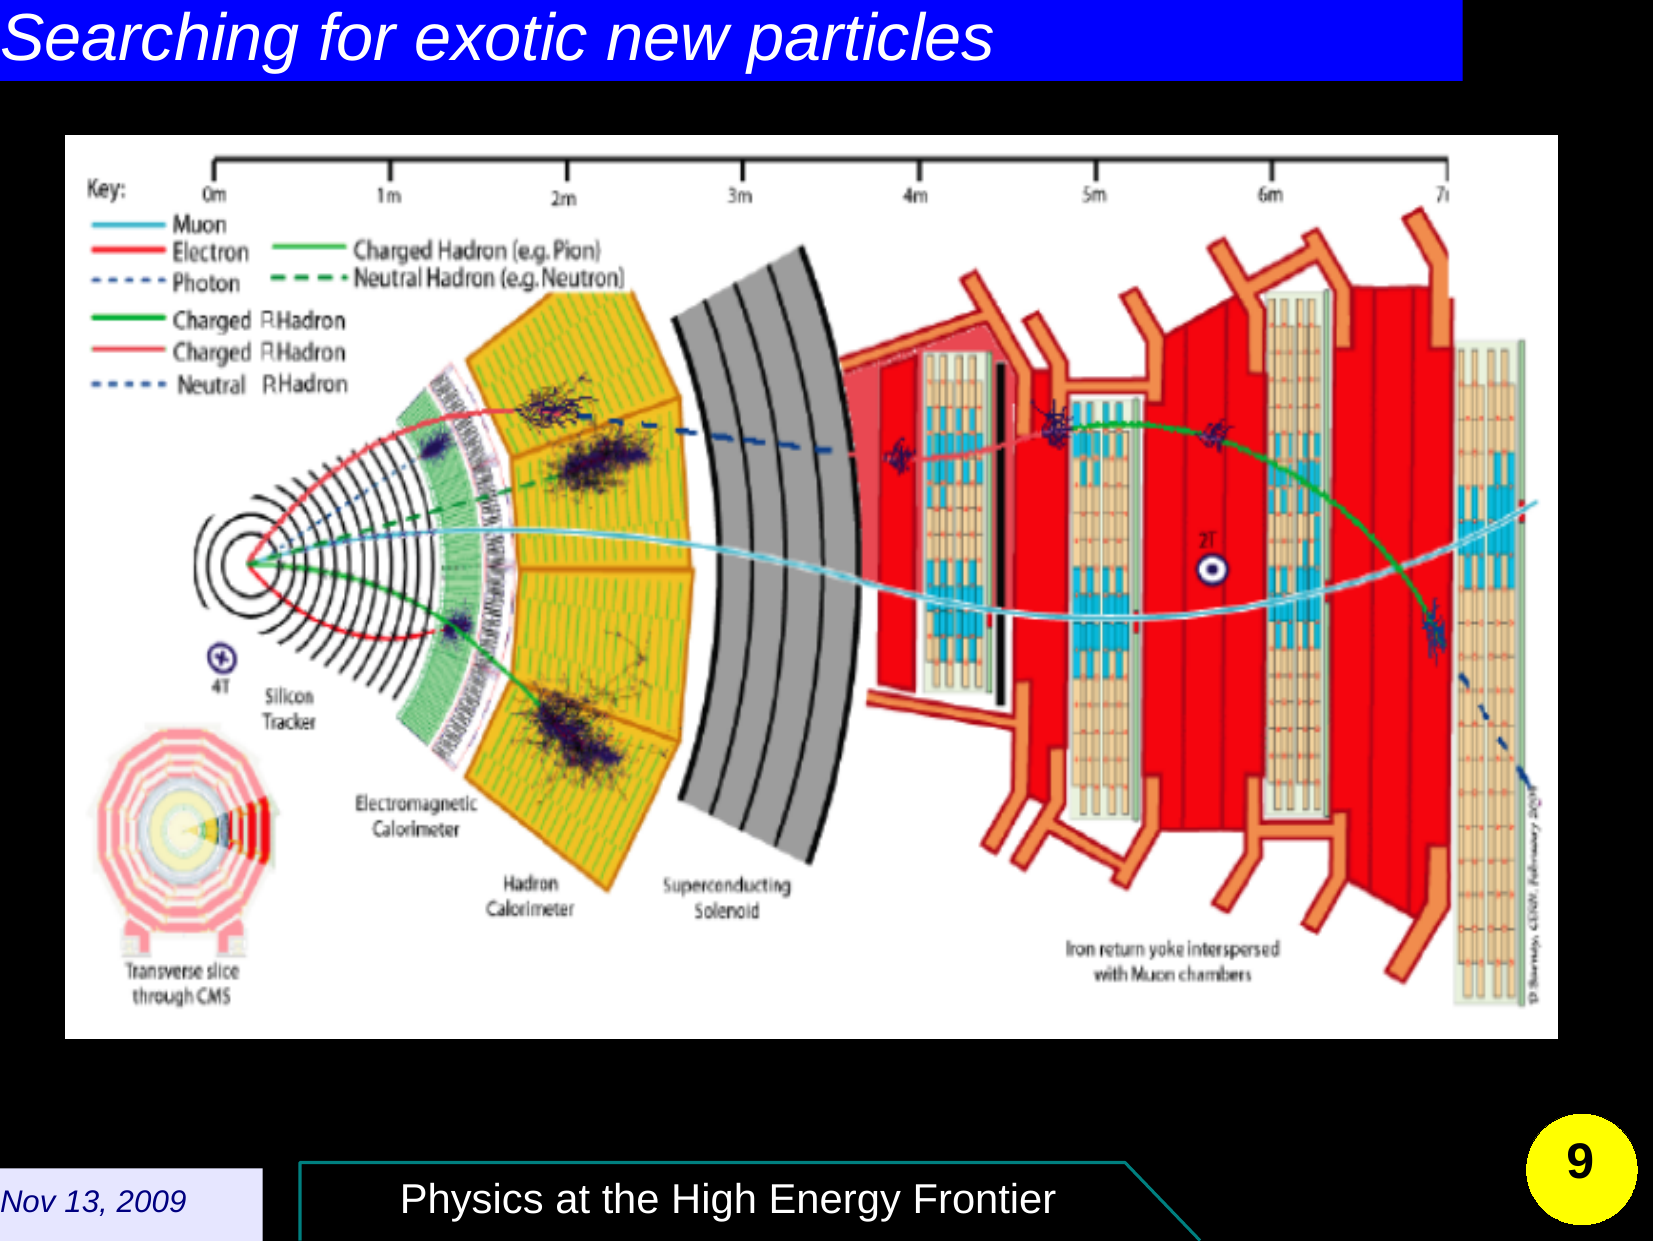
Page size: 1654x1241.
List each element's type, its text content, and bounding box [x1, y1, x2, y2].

title Searching for exotic new particles [0, 0, 1463, 75]
picture [65, 135, 1558, 1039]
